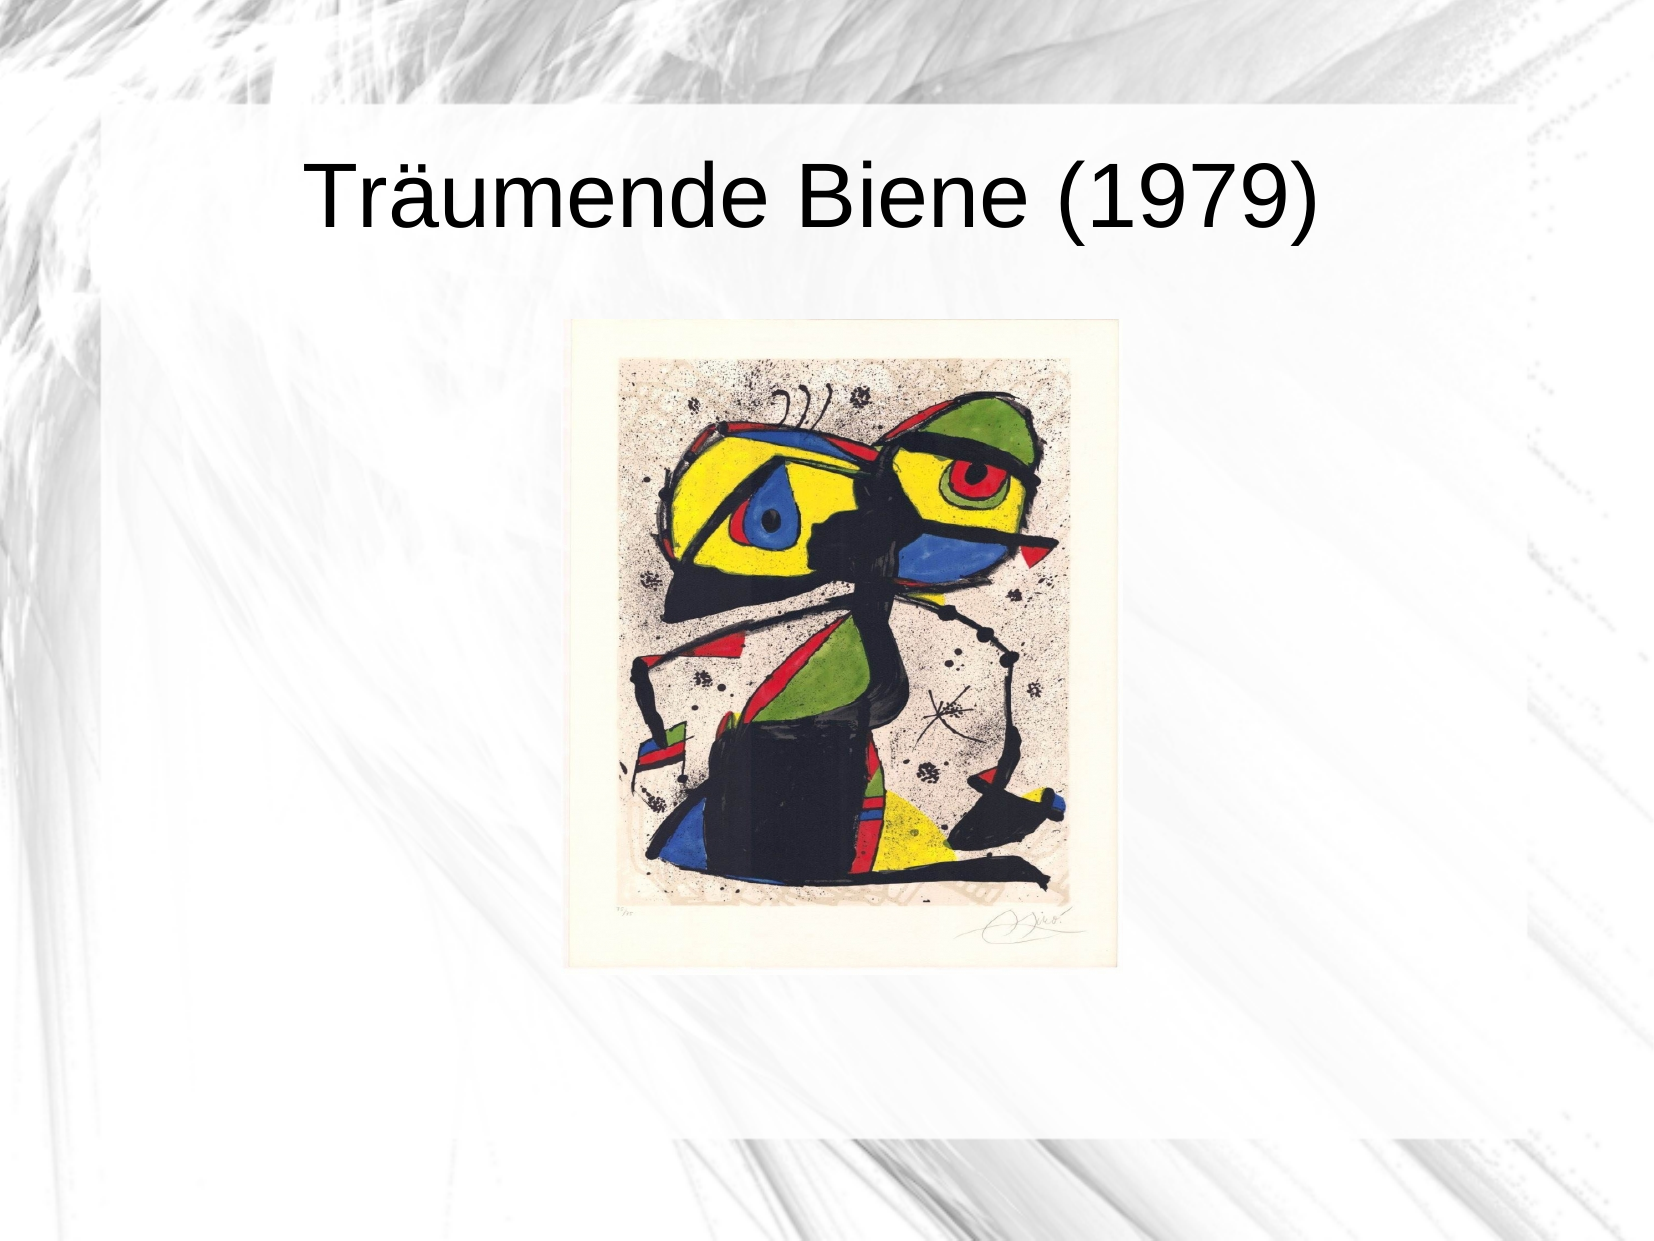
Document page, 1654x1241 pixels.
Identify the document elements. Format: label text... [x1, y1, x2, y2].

title Träumende Biene (1979) [118, 112, 1506, 281]
picture [0, 0, 1654, 1241]
